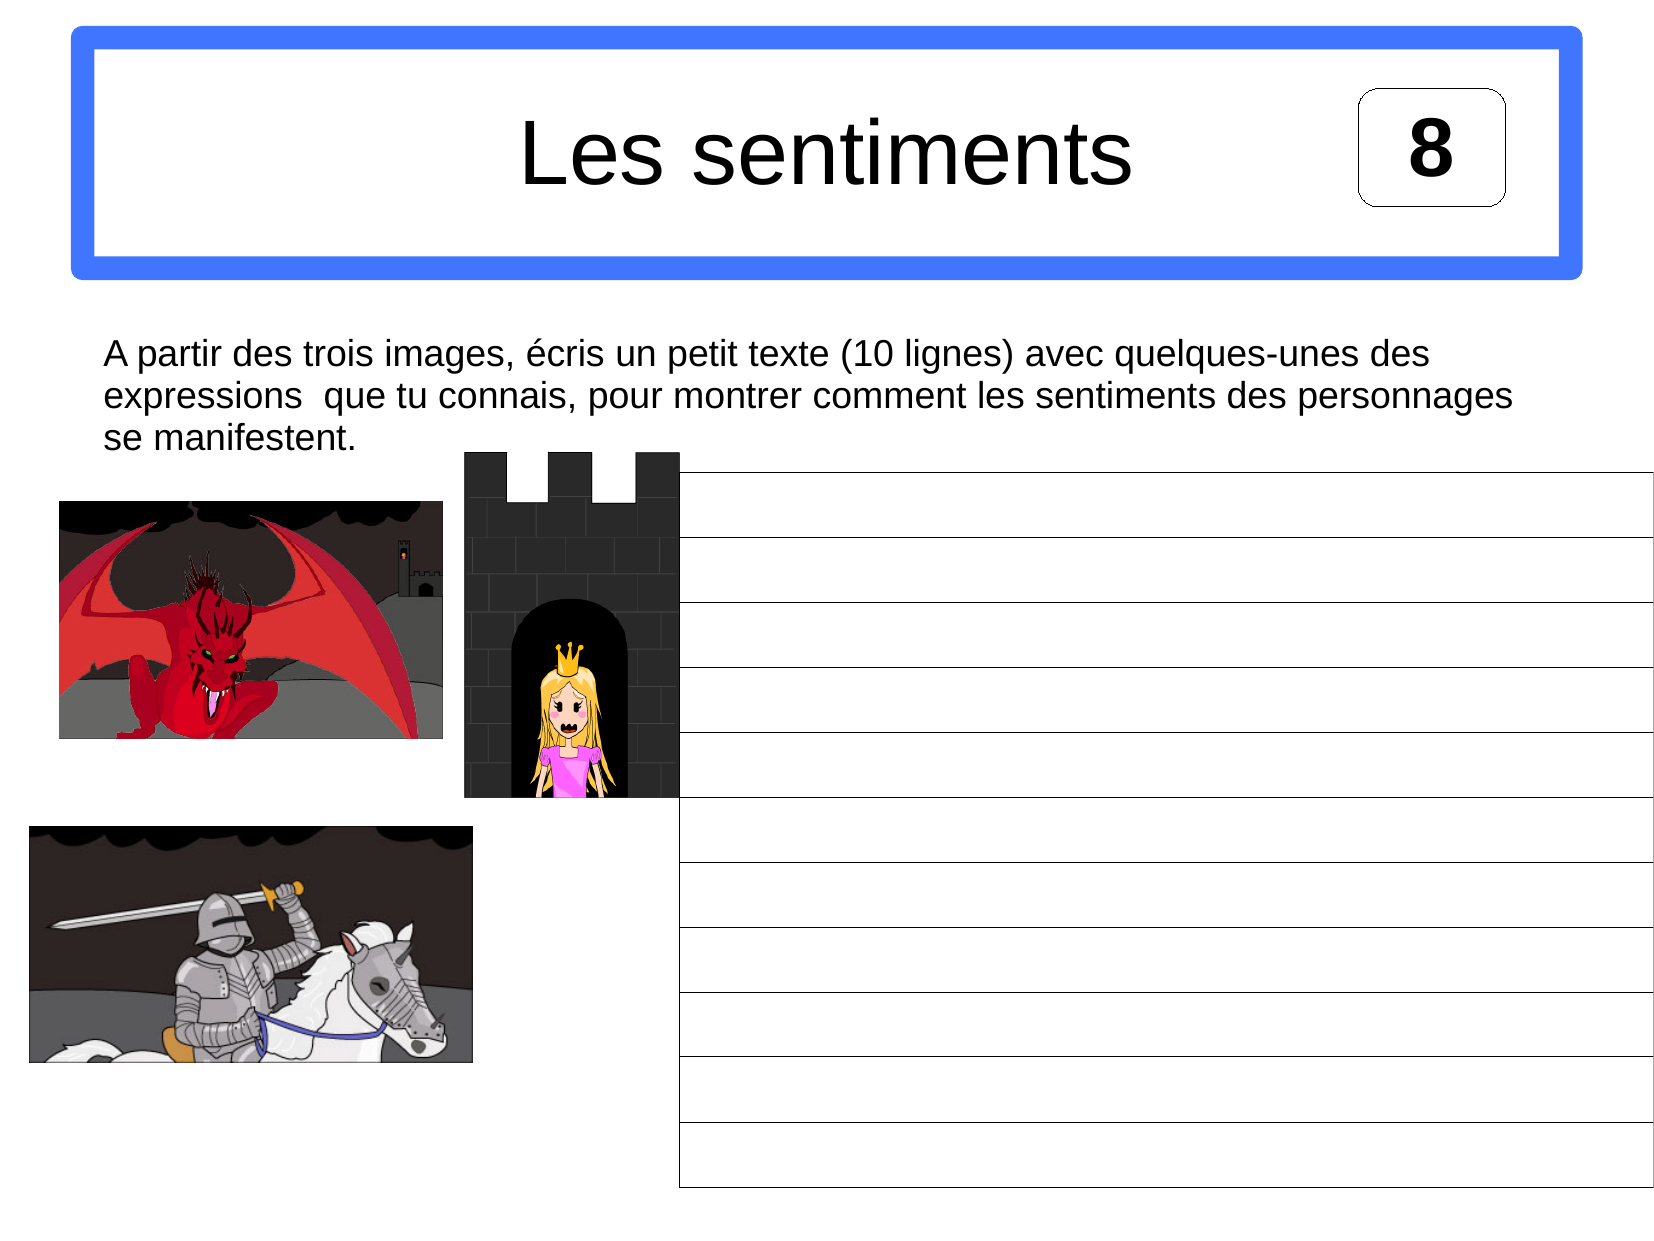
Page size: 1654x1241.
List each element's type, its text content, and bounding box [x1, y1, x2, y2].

picture [59, 501, 443, 739]
table_cell [680, 863, 1653, 927]
table_cell [680, 733, 1653, 797]
table_cell [680, 668, 1653, 732]
picture [464, 451, 680, 798]
title Les sentiments [82, 37, 1571, 269]
picture [29, 826, 473, 1063]
table_cell [680, 603, 1653, 667]
text_box 8 [1358, 88, 1506, 207]
table_cell [680, 1057, 1653, 1122]
table_cell [680, 538, 1653, 602]
table_cell [680, 993, 1653, 1056]
table_cell [680, 1123, 1653, 1187]
table_cell [680, 928, 1653, 992]
text_box A partir des trois images, écris un petit texte (10 lignes) avec quelques-unes des expressions que tu connais, pour montrer comment les sentiments des personnages se manifestent. [88, 324, 1536, 466]
table_cell [680, 798, 1653, 862]
table_header [680, 473, 1653, 537]
